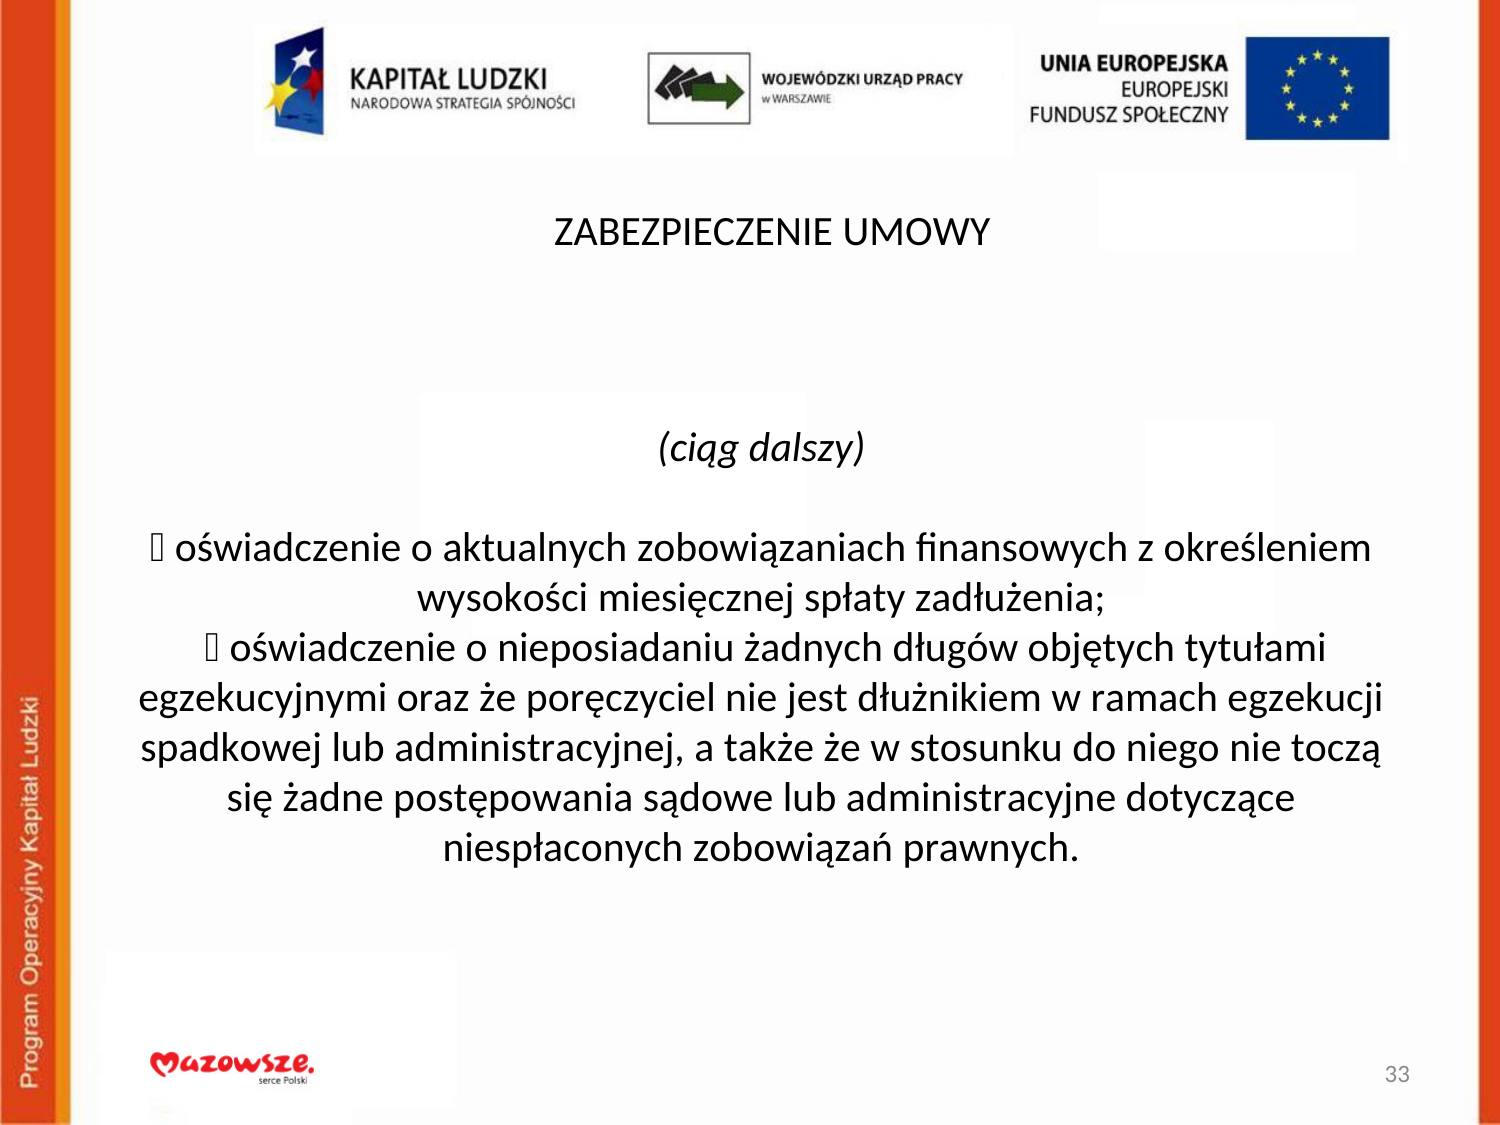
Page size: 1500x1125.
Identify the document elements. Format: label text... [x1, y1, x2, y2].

text_box ZABEZPIECZENIE UMOWY [194, 196, 1351, 256]
title (ciąg dalszy)  oświadczenie o aktualnych zobowiązaniach finansowych z określeniem wysokości miesięcznej spłaty zadłużenia;  oświadczenie o nieposiadaniu żadnych długów objętych tytułami egzekucyjnymi oraz że poręczyciel nie jest dłużnikiem w ramach egzekucji spadkowej lub administracyjnej, a także że w stosunku do niego nie toczą się żadne postępowania sądowe lub administracyjne dotyczące niespłaconych zobowiązań prawnych. [112, 278, 1411, 1012]
text_box <numer> [1074, 1042, 1426, 1103]
picture [0, 0, 1500, 1125]
